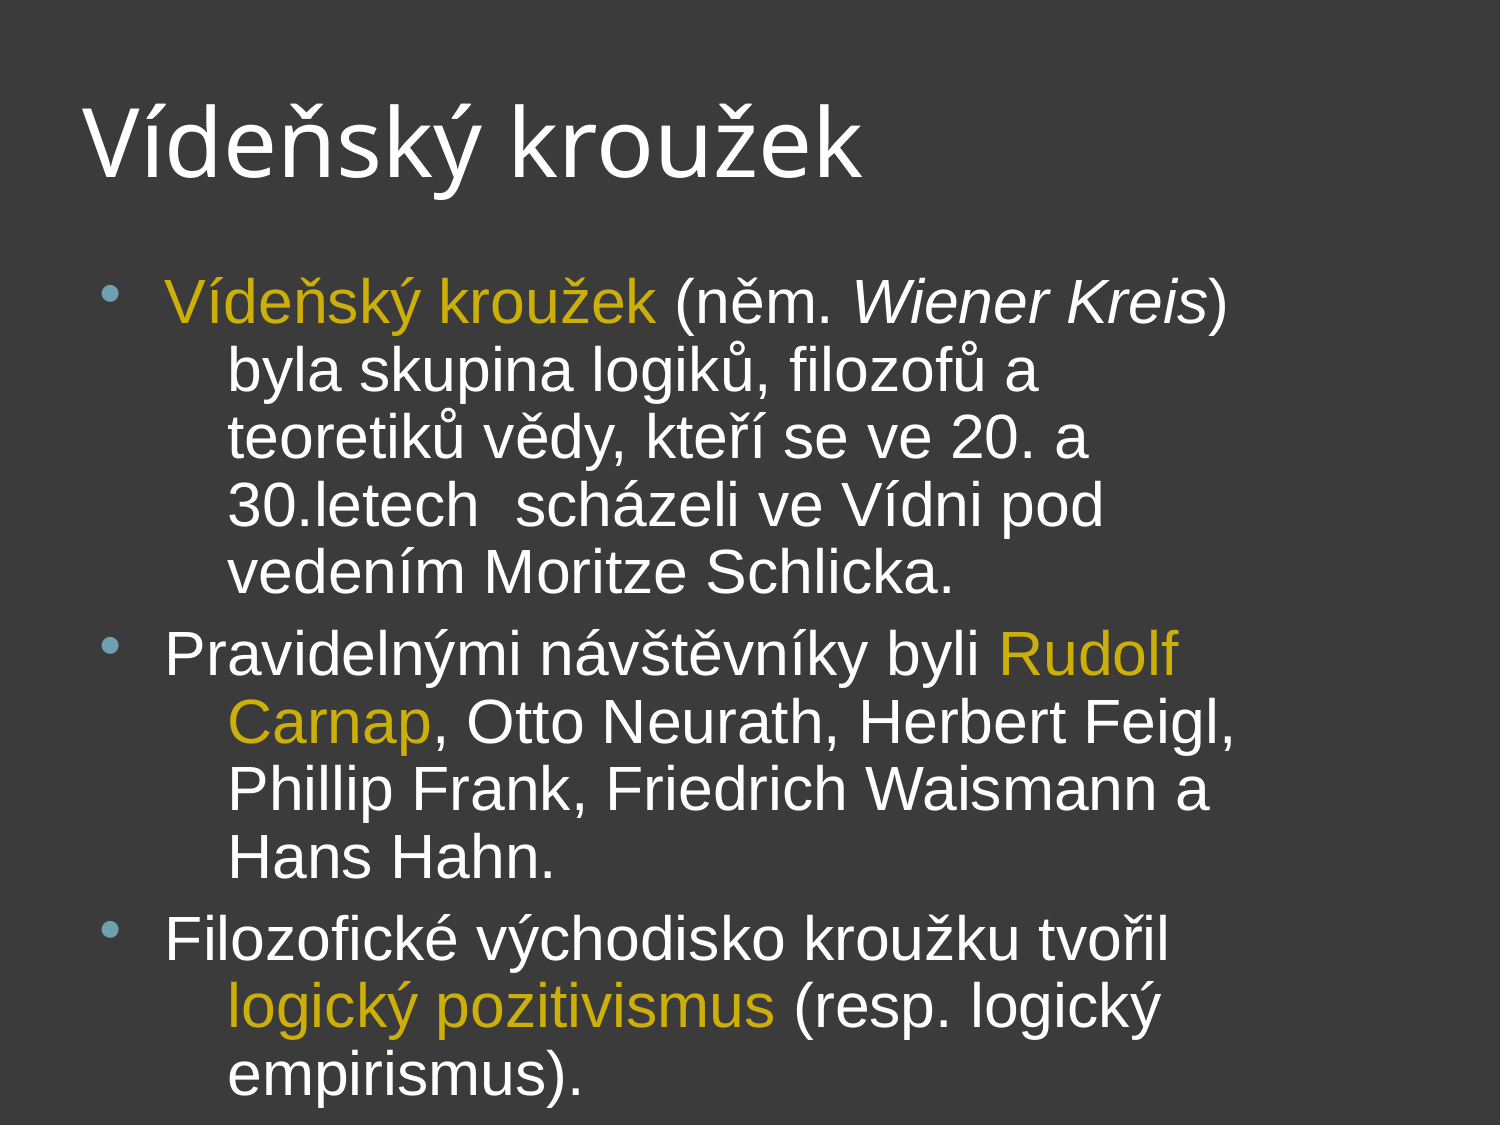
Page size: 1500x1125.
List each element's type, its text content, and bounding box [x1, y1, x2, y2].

title Vídeňský kroužek [75, 45, 1300, 233]
list Vídeňský kroužek (něm. Wiener Kreis) byla skupina logiků, filozofů a teoretiků vědy, kteří se ve 20. a 30.letech scházeli ve Vídni pod vedením Moritze Schlicka. Pravidelnými návštěvníky byli Rudolf Carnap, Otto Neurath, Herbert Feigl, Phillip Frank, Friedrich Waismann a Hans Hahn. Filozofické východisko kroužku tvořil logický pozitivismus (resp. logický empirismus). [75, 262, 1300, 1125]
